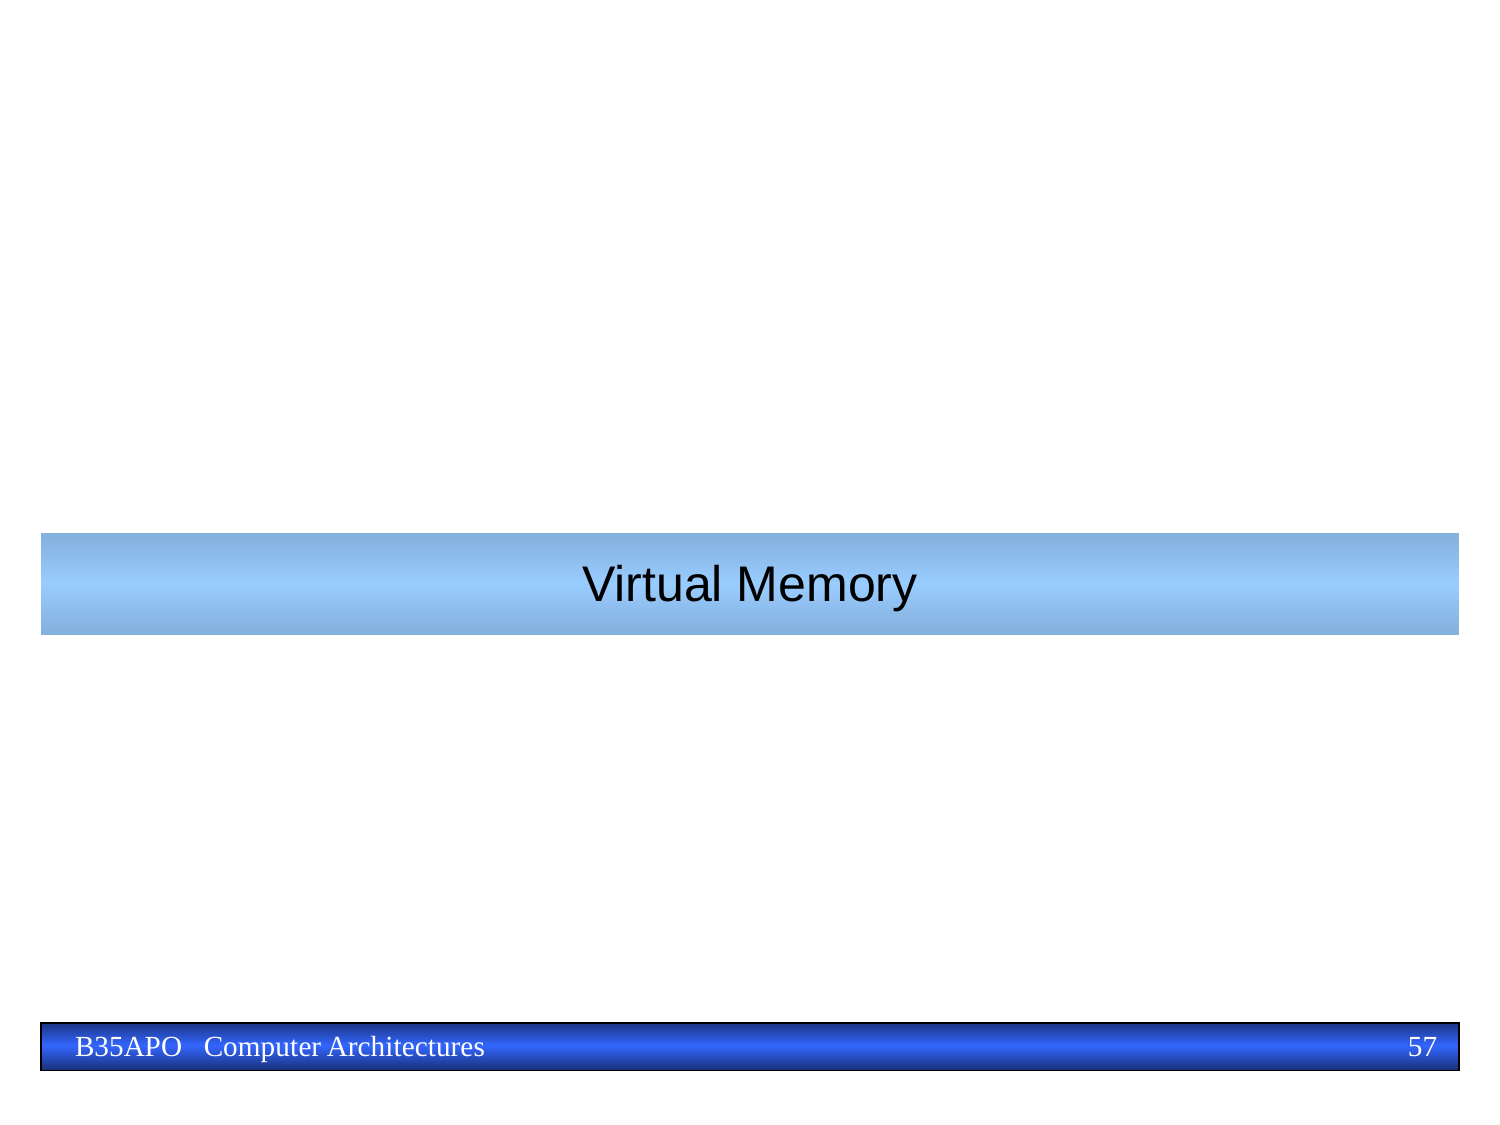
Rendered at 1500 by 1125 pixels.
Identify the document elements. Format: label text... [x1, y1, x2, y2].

title Virtual Memory [41, 533, 1459, 635]
